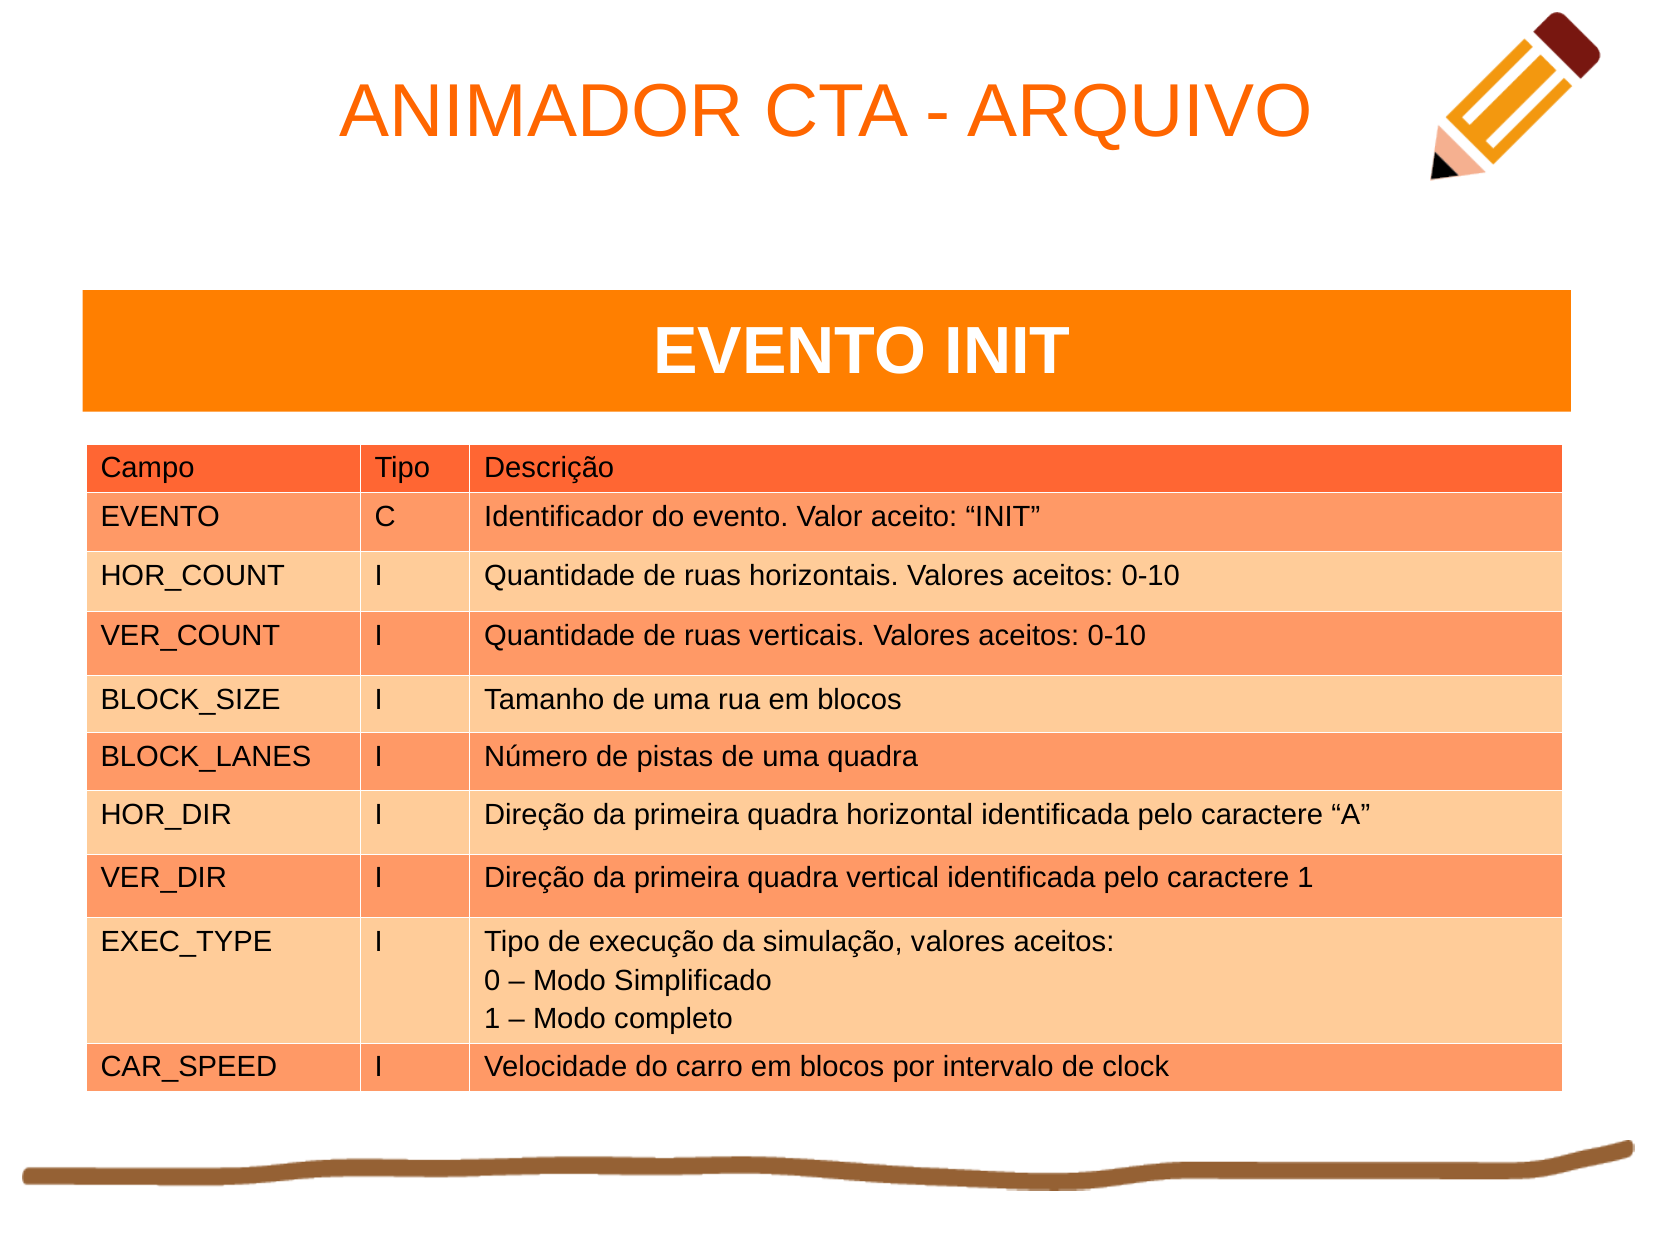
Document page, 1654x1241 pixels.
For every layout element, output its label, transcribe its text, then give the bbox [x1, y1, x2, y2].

table_cell HOR_COUNT [87, 552, 360, 611]
table_cell CAR_SPEED [87, 1044, 360, 1091]
table_cell Quantidade de ruas horizontais. Valores aceitos: 0-10 [470, 552, 1562, 611]
picture [1430, 12, 1601, 181]
table_cell I [361, 612, 469, 675]
table_cell Tipo de execução da simulação, valores aceitos: 0 – Modo Simplificado 1 – Modo completo [470, 918, 1562, 1043]
table_cell BLOCK_LANES [87, 733, 360, 790]
table_header Tipo [361, 445, 469, 492]
table_cell I [361, 791, 469, 854]
table_header Descrição [470, 445, 1562, 492]
table_cell EVENTO [87, 493, 360, 551]
table_cell Direção da primeira quadra vertical identificada pelo caractere 1 [470, 855, 1562, 917]
table_cell I [361, 552, 469, 611]
list EVENTO INIT [82, 290, 1571, 412]
picture [22, 1140, 1635, 1191]
table_cell Número de pistas de uma quadra [470, 733, 1562, 790]
table_cell I [361, 1044, 469, 1091]
table_cell I [361, 733, 469, 790]
table_cell Identificador do evento. Valor aceito: “INIT” [470, 493, 1562, 551]
table_cell VER_COUNT [87, 612, 360, 675]
table_cell VER_DIR [87, 855, 360, 917]
table_header Campo [87, 445, 360, 492]
table_cell Tamanho de uma rua em blocos [470, 676, 1562, 732]
table_cell EXEC_TYPE [87, 918, 360, 1043]
table_cell C [361, 493, 469, 551]
table_cell HOR_DIR [87, 791, 360, 854]
table_cell BLOCK_SIZE [87, 676, 360, 732]
table_cell Quantidade de ruas verticais. Valores aceitos: 0-10 [470, 612, 1562, 675]
title ANIMADOR CTA - ARQUIVO [82, 49, 1571, 172]
table_cell I [361, 918, 469, 1043]
table_cell I [361, 855, 469, 917]
table_cell Direção da primeira quadra horizontal identificada pelo caractere “A” [470, 791, 1562, 854]
table_cell Velocidade do carro em blocos por intervalo de clock [470, 1044, 1562, 1091]
table_cell I [361, 676, 469, 732]
